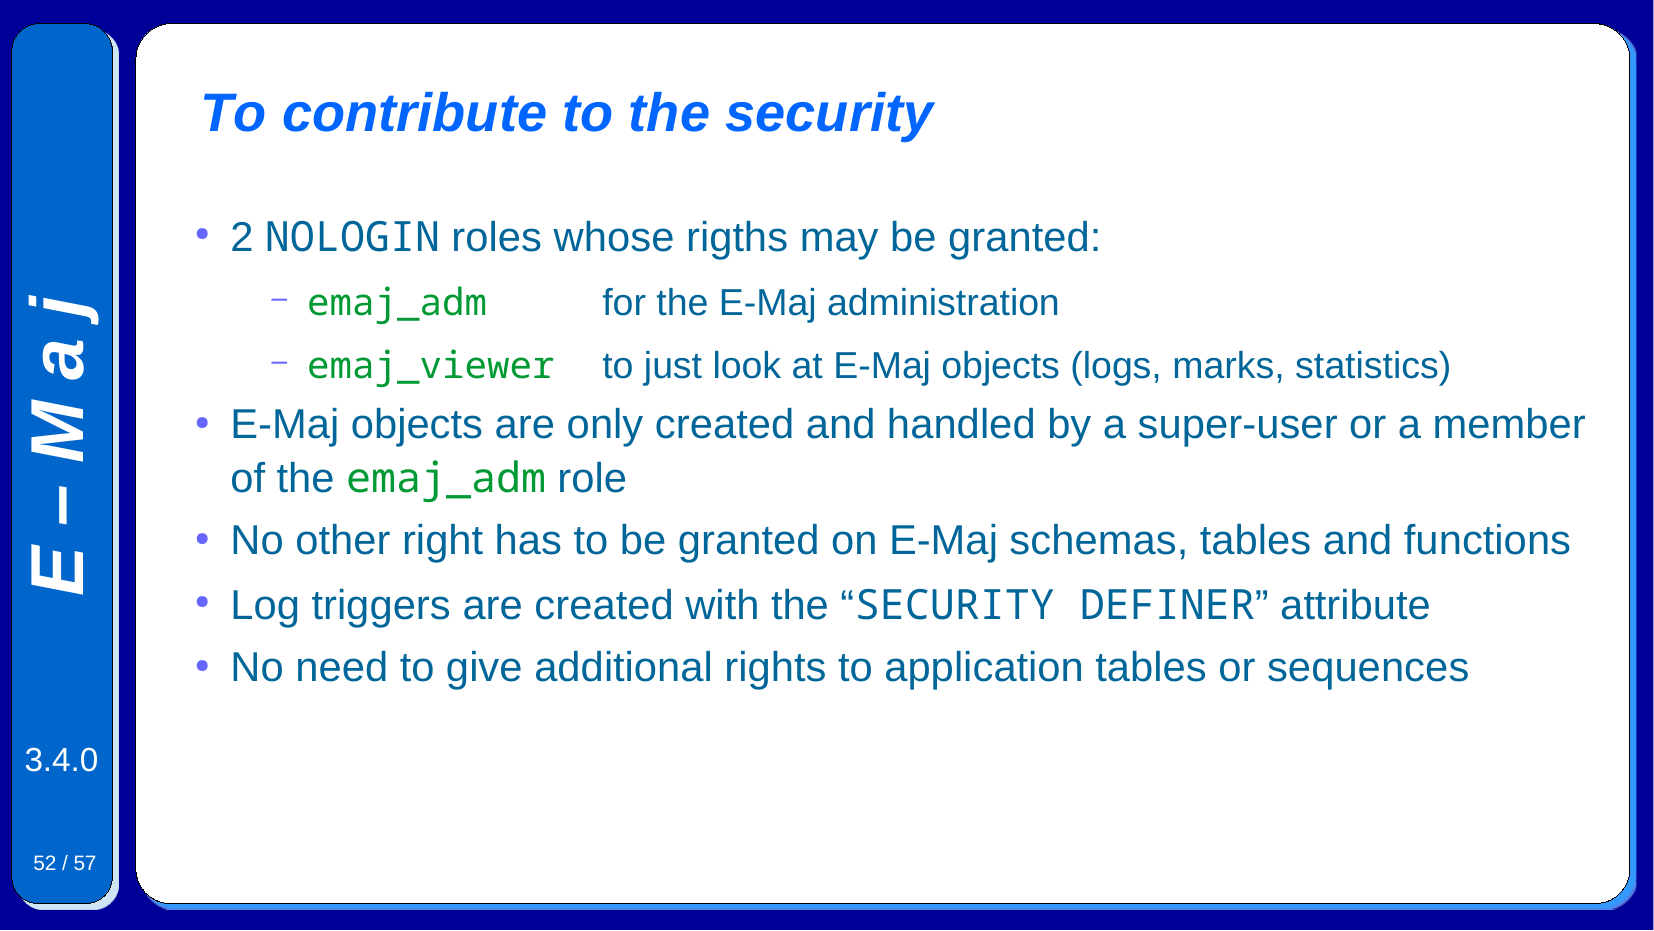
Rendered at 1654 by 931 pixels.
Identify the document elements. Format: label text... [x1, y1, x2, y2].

title To contribute to the security [200, 34, 1575, 191]
list 2 NOLOGIN roles whose rigths may be granted: emaj_adm for the E-Maj administration emaj_viewer to just look at E-Maj objects (logs, marks, statistics) E-Maj objects are only created and handled by a super-user or a member of the emaj_adm role No other right has to be granted on E-Maj schemas, tables and functions Log triggers are created with the “SECURITY DEFINER” attribute No need to give additional rights to application tables or sequences [177, 206, 1587, 827]
